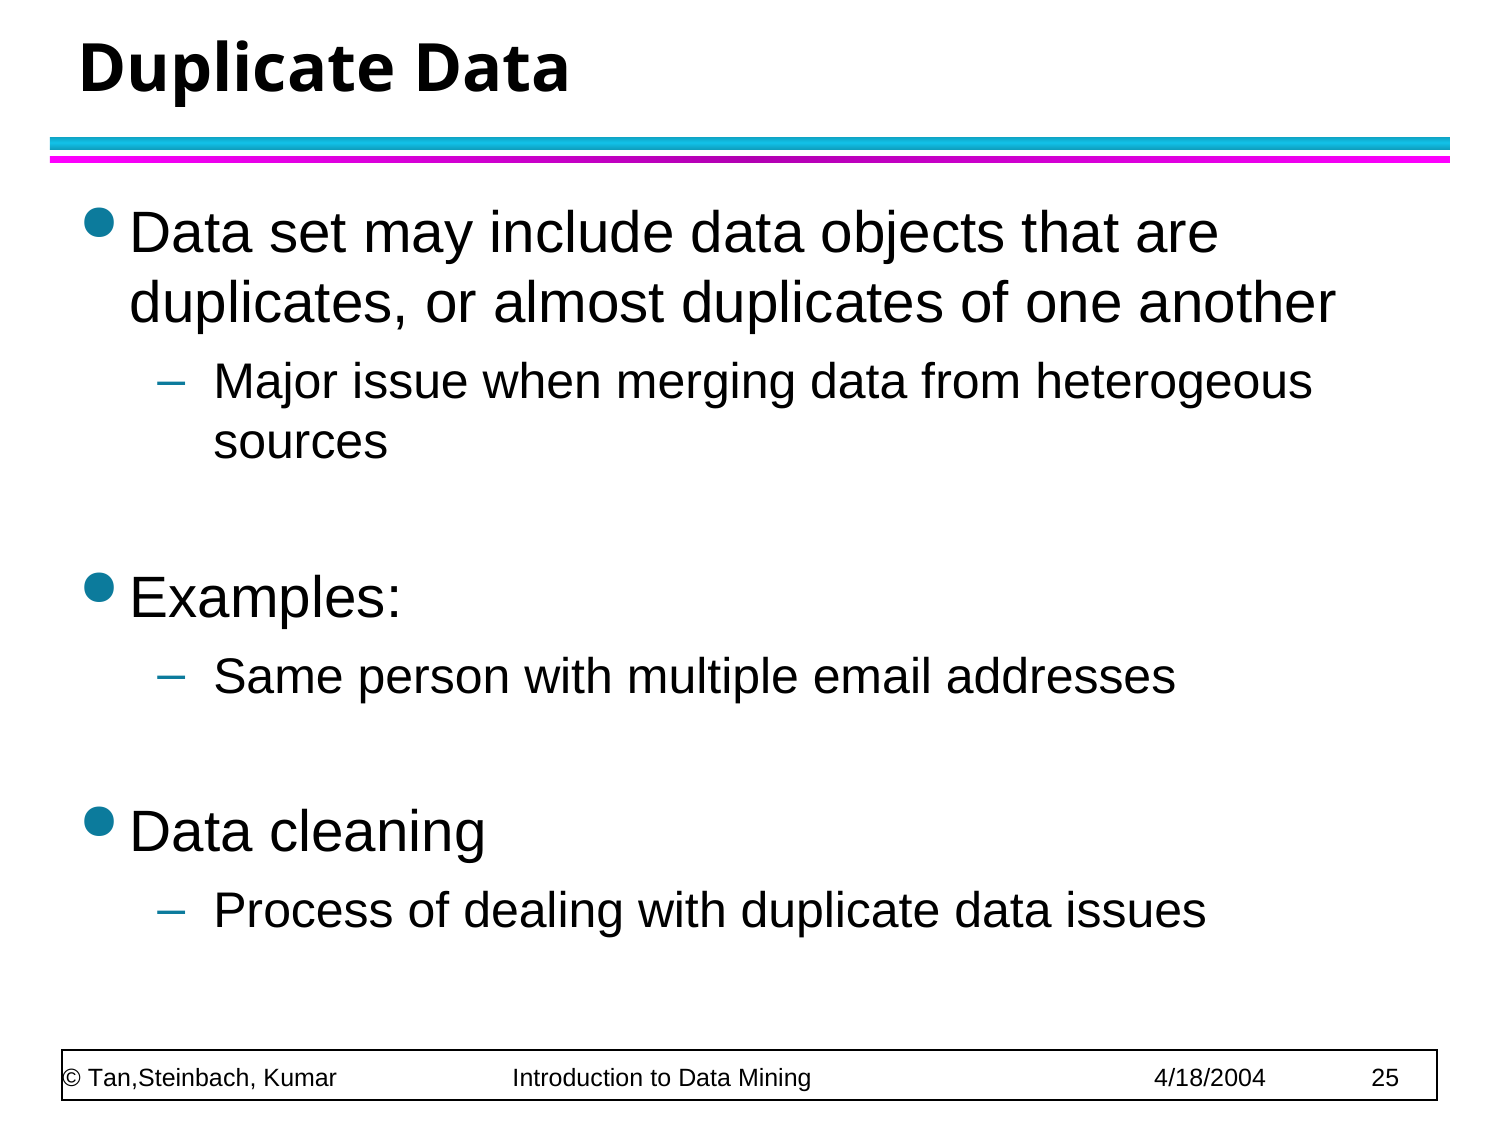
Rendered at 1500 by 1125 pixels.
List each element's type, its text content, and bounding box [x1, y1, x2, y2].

list Data set may include data objects that are duplicates, or almost duplicates of one another Major issue when merging data from heterogeous sources Examples: Same person with multiple email addresses Data cleaning Process of dealing with duplicate data issues [67, 187, 1432, 1038]
title Duplicate Data [62, 22, 1421, 113]
